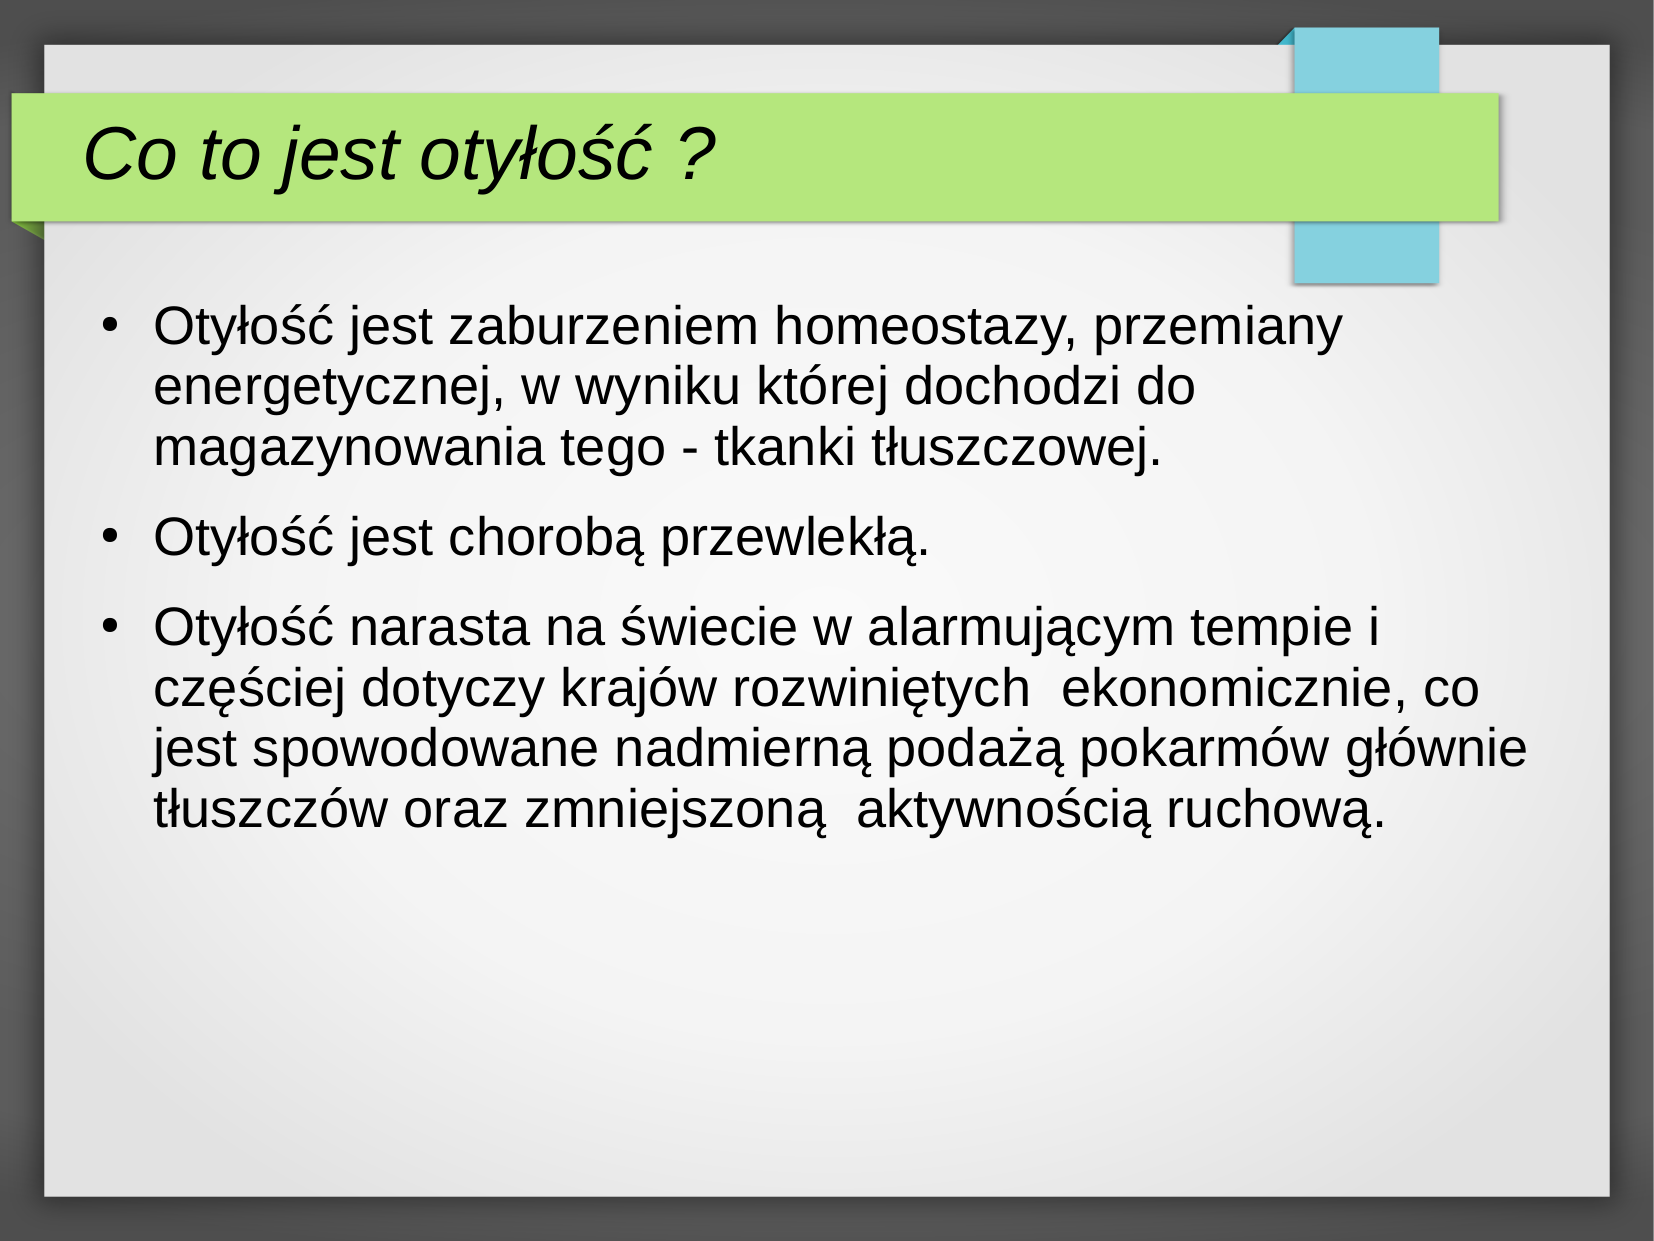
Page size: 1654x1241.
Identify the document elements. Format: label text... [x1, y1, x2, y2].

list Otyłość jest zaburzeniem homeostazy, przemiany energetycznej, w wyniku której dochodzi do magazynowania tego - tkanki tłuszczowej. Otyłość jest chorobą przewlekłą. Otyłość narasta na świecie w alarmującym tempie i częściej dotyczy krajów rozwiniętych ekonomicznie, co jest spowodowane nadmierną podażą pokarmów głównie tłuszczów oraz zmniejszoną aktywnością ruchową. [82, 295, 1571, 1015]
title Co to jest otyłość ? [82, 94, 1264, 213]
picture [0, 0, 1654, 1241]
